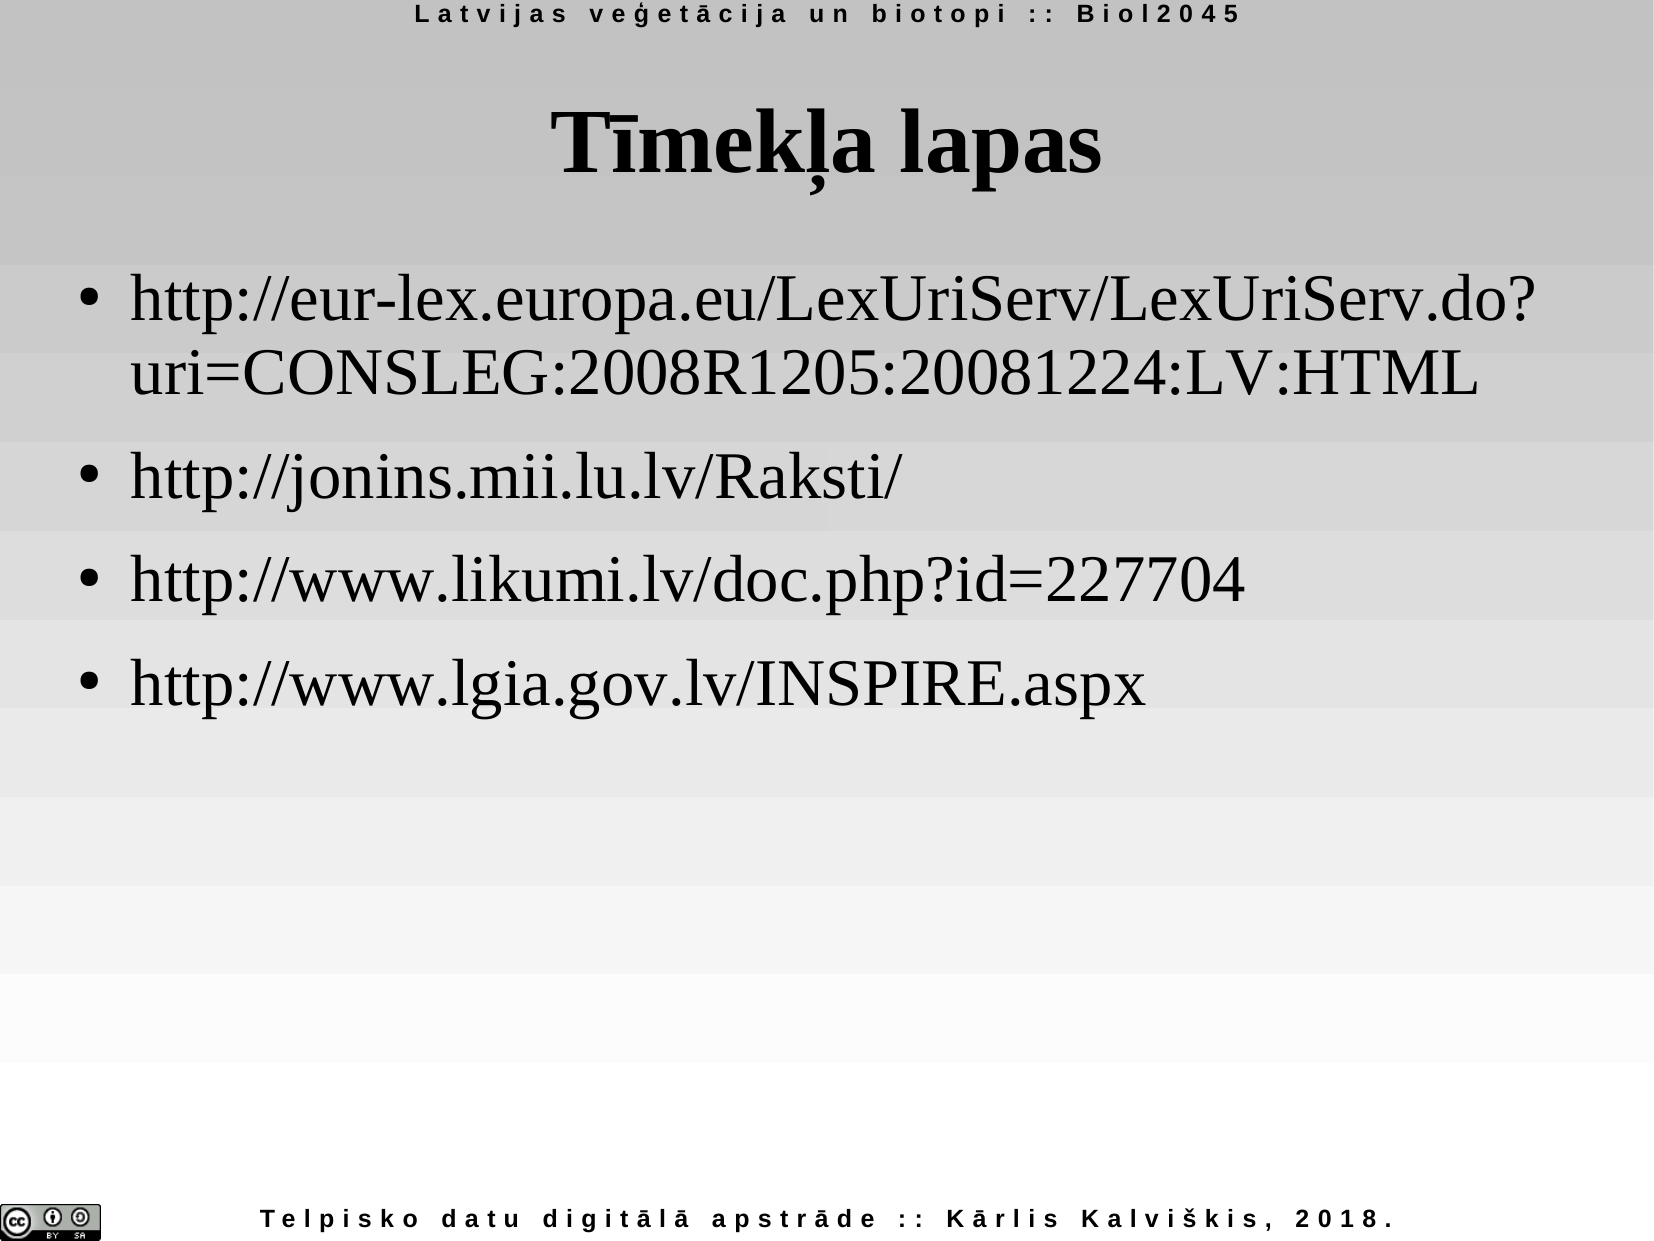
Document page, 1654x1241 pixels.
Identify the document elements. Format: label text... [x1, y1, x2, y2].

picture [0, 0, 1654, 1241]
title Tīmekļa lapas [59, 37, 1596, 246]
list http://eur-lex.europa.eu/LexUriServ/LexUriServ.do?uri=CONSLEG:2008R1205:20081224:LV:HTML http://jonins.mii.lu.lv/Raksti/ http://www.likumi.lv/doc.php?id=227704 http://www.lgia.gov.lv/INSPIRE.aspx [59, 261, 1596, 981]
